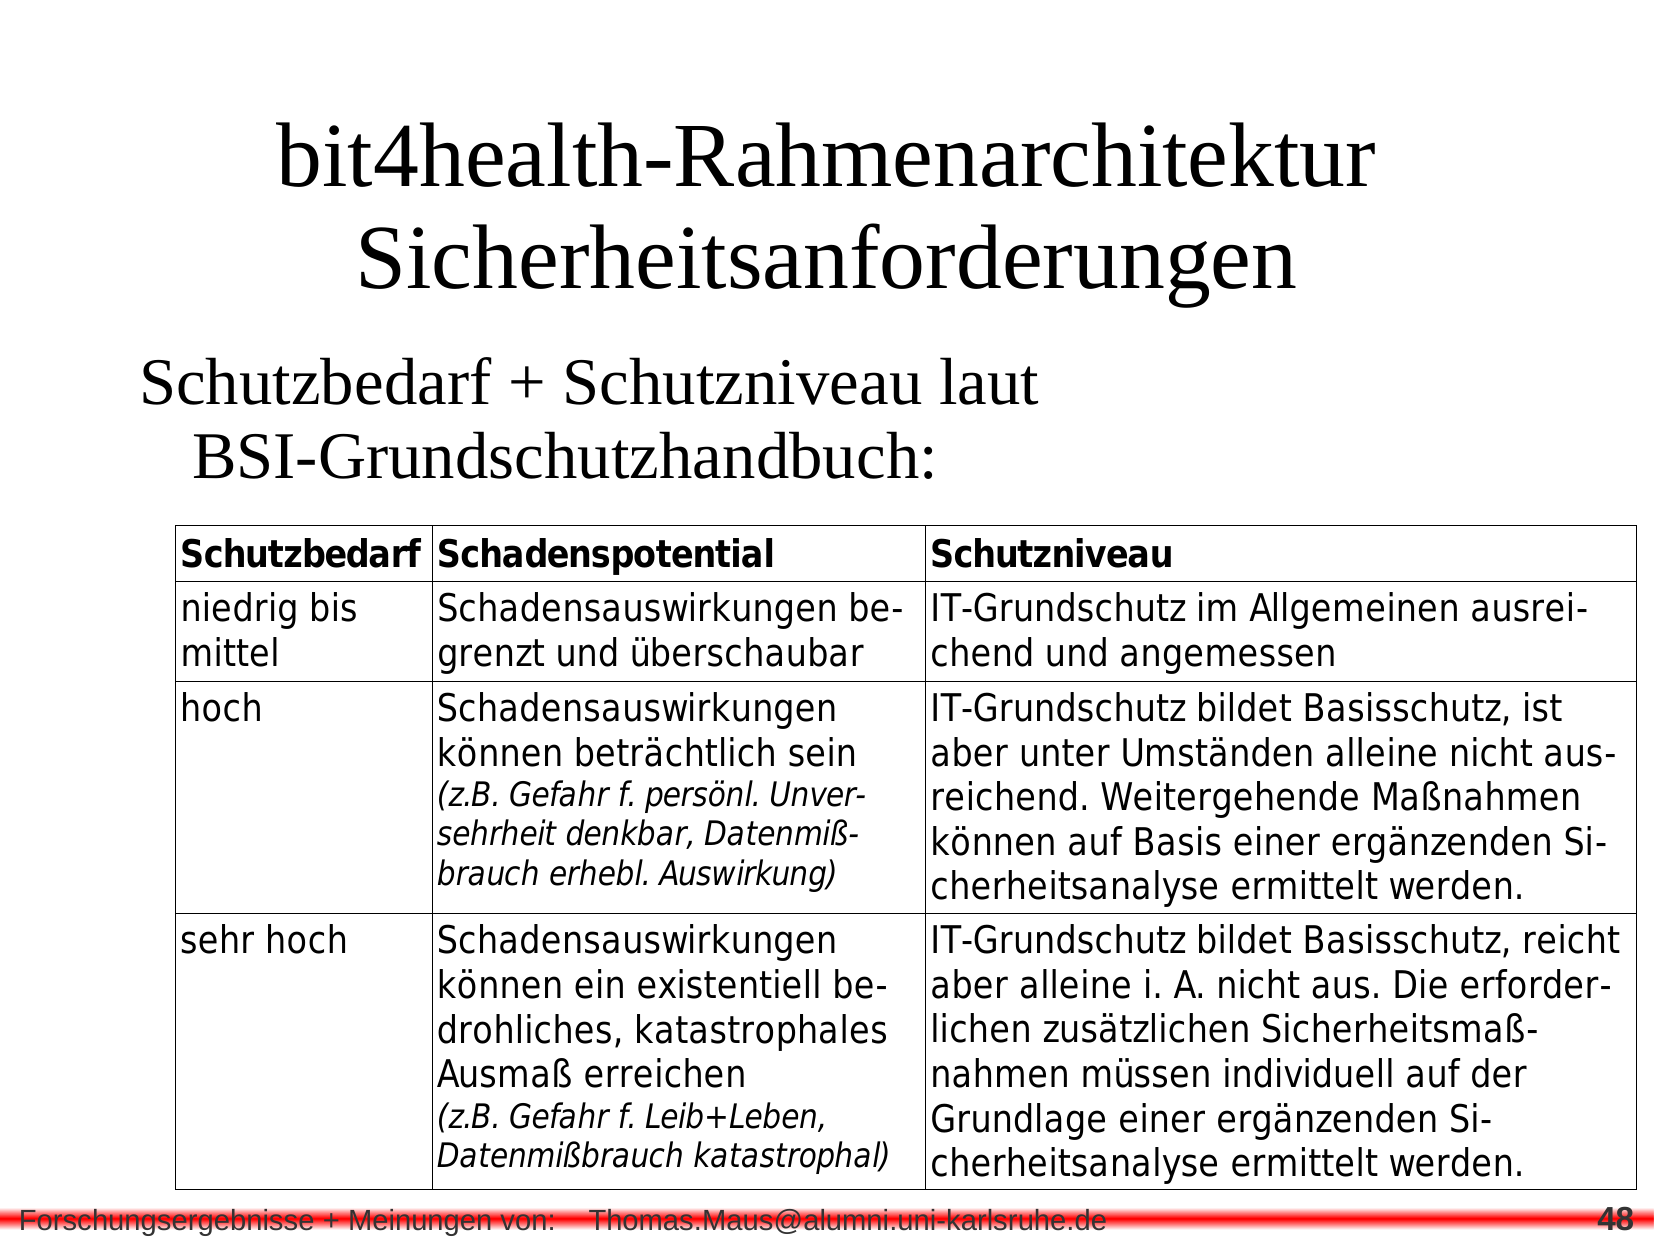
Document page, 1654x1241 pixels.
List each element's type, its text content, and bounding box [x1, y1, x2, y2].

list Schutzbedarf + Schutzniveau laut BSI-Grundschutzhandbuch: [121, 344, 1534, 1127]
title bit4health-Rahmenarchitektur Sicherheitsanforderungen [121, 95, 1534, 318]
chart [173, 524, 1638, 1190]
